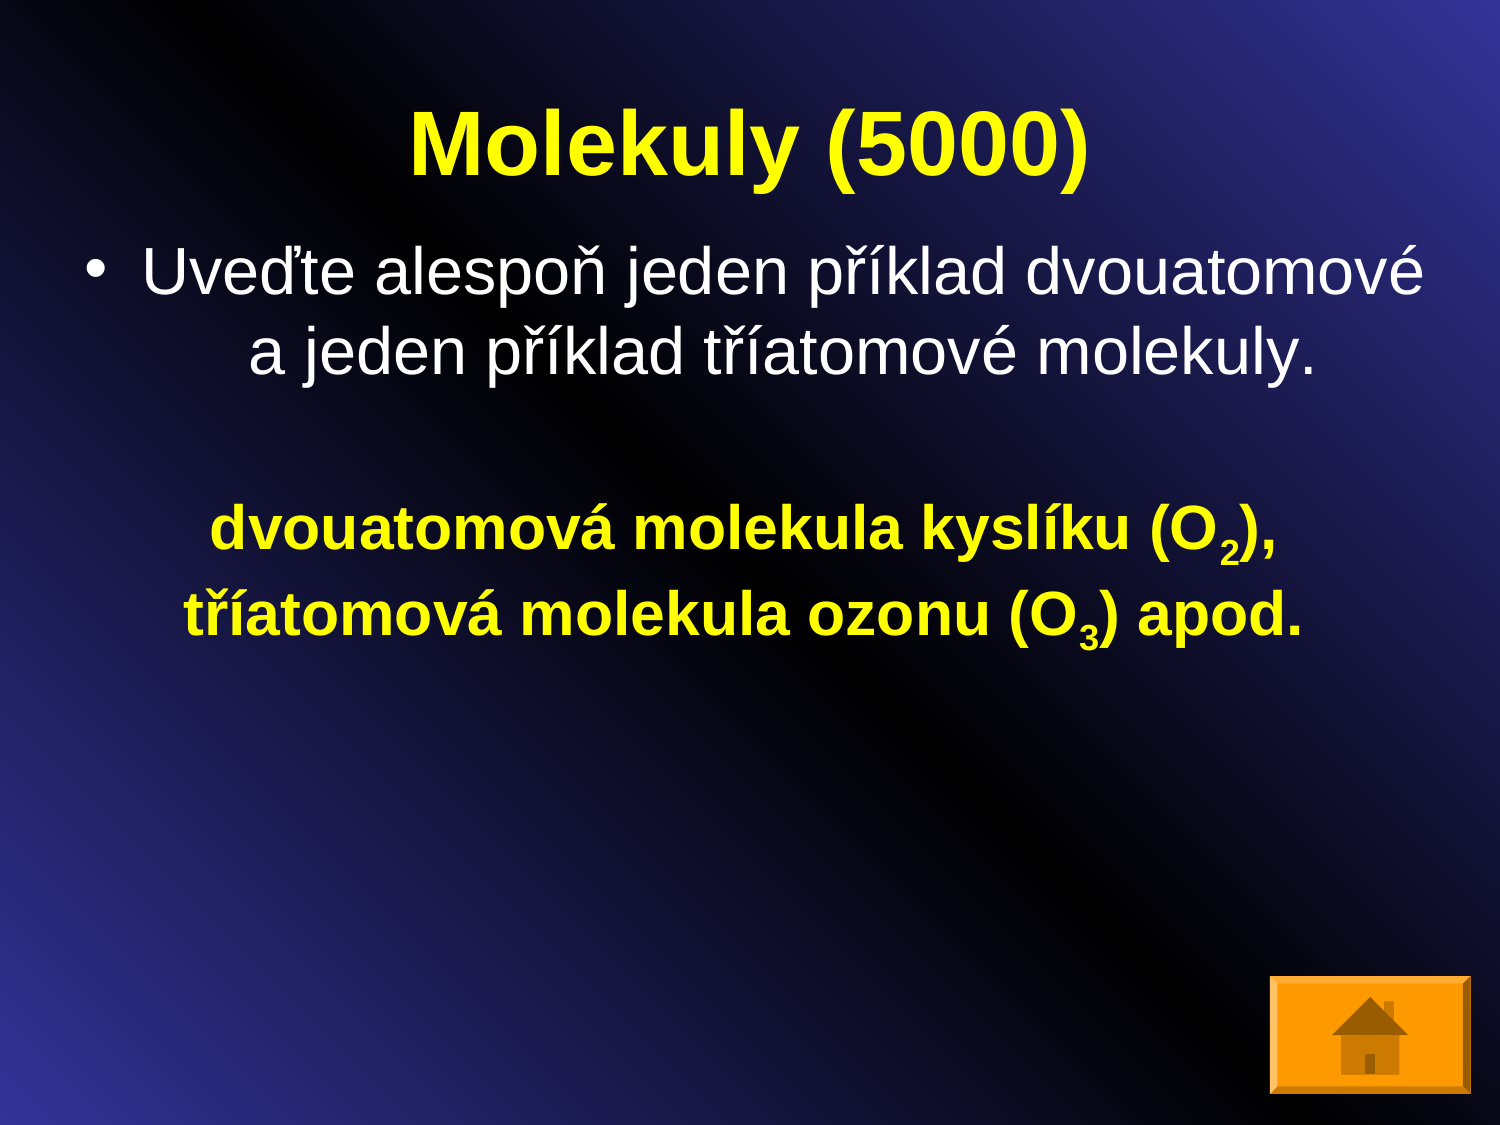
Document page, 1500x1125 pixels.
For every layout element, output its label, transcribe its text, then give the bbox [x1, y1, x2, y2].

list Uveďte alespoň jeden příklad dvouatomové a jeden příklad tříatomové molekuly. [64, 219, 1447, 426]
text_box [1271, 976, 1471, 1094]
text_box dvouatomová molekula kyslíku (O2), tříatomová molekula ozonu (O3) apod. [64, 479, 1424, 666]
title Molekuly (5000) [75, 45, 1426, 219]
